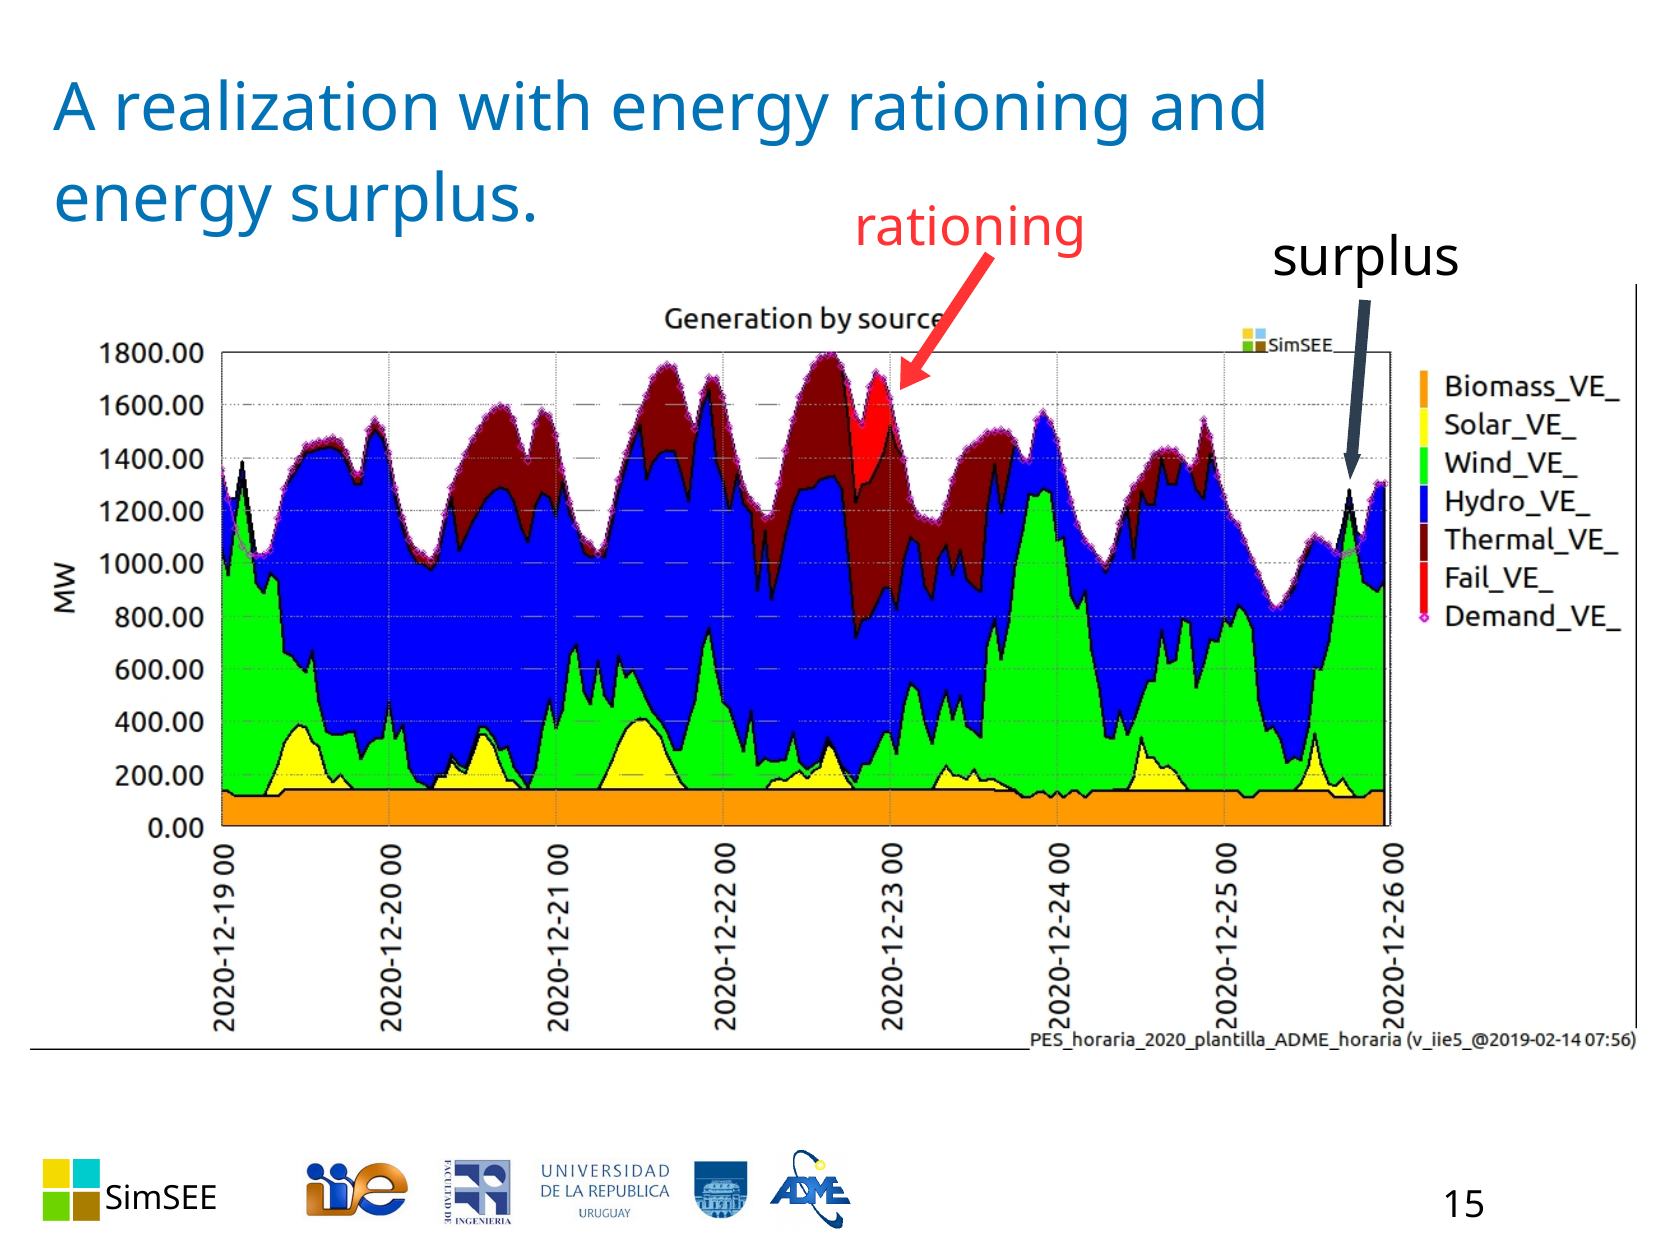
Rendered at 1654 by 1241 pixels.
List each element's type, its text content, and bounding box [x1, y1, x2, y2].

picture [770, 1150, 853, 1230]
title A realization with energy rationing and energy surplus. [47, 58, 1460, 207]
picture [296, 1154, 753, 1229]
picture [30, 284, 1637, 1051]
picture [41, 1157, 102, 1223]
text_box rationing [840, 180, 1186, 321]
text_box surplus [1257, 210, 1486, 288]
